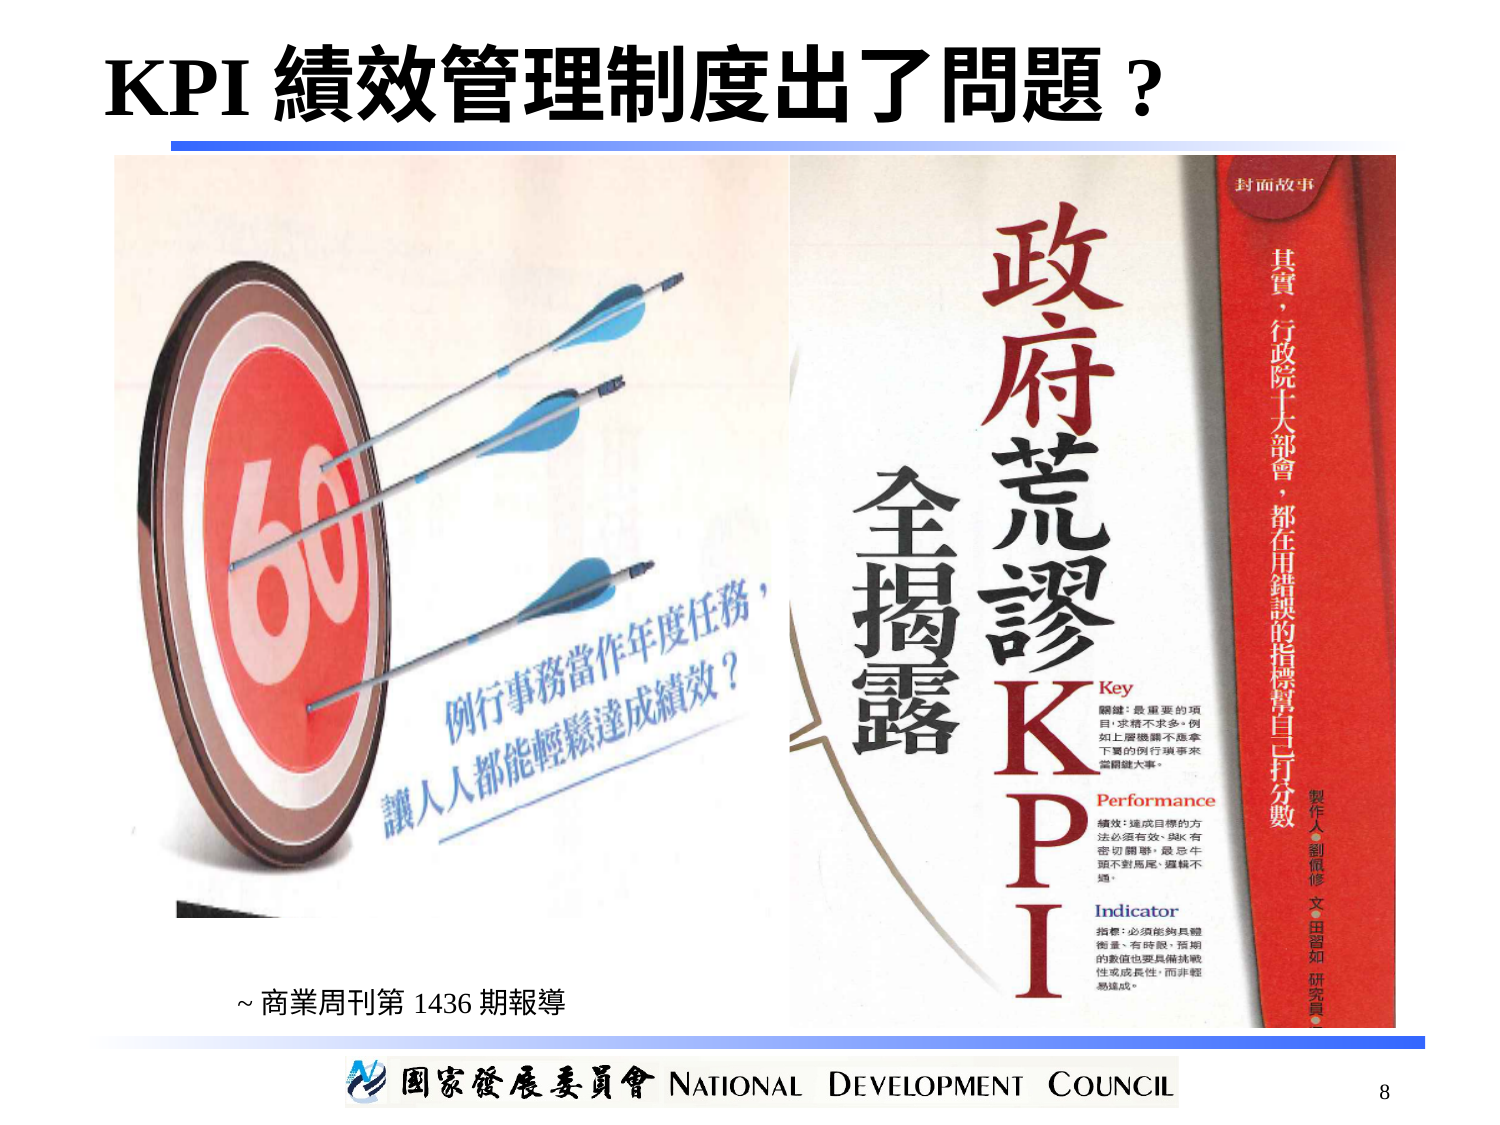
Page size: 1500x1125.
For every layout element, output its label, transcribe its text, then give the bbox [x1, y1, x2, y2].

picture [114, 155, 1396, 1028]
text_box 20 [1259, 1036, 1263, 1048]
text_box 8 [1364, 1070, 1490, 1106]
text_box KPI績效管理制度出了問題? [89, 24, 1365, 135]
text_box ~商業周刊第1436期報導 [222, 977, 601, 1027]
